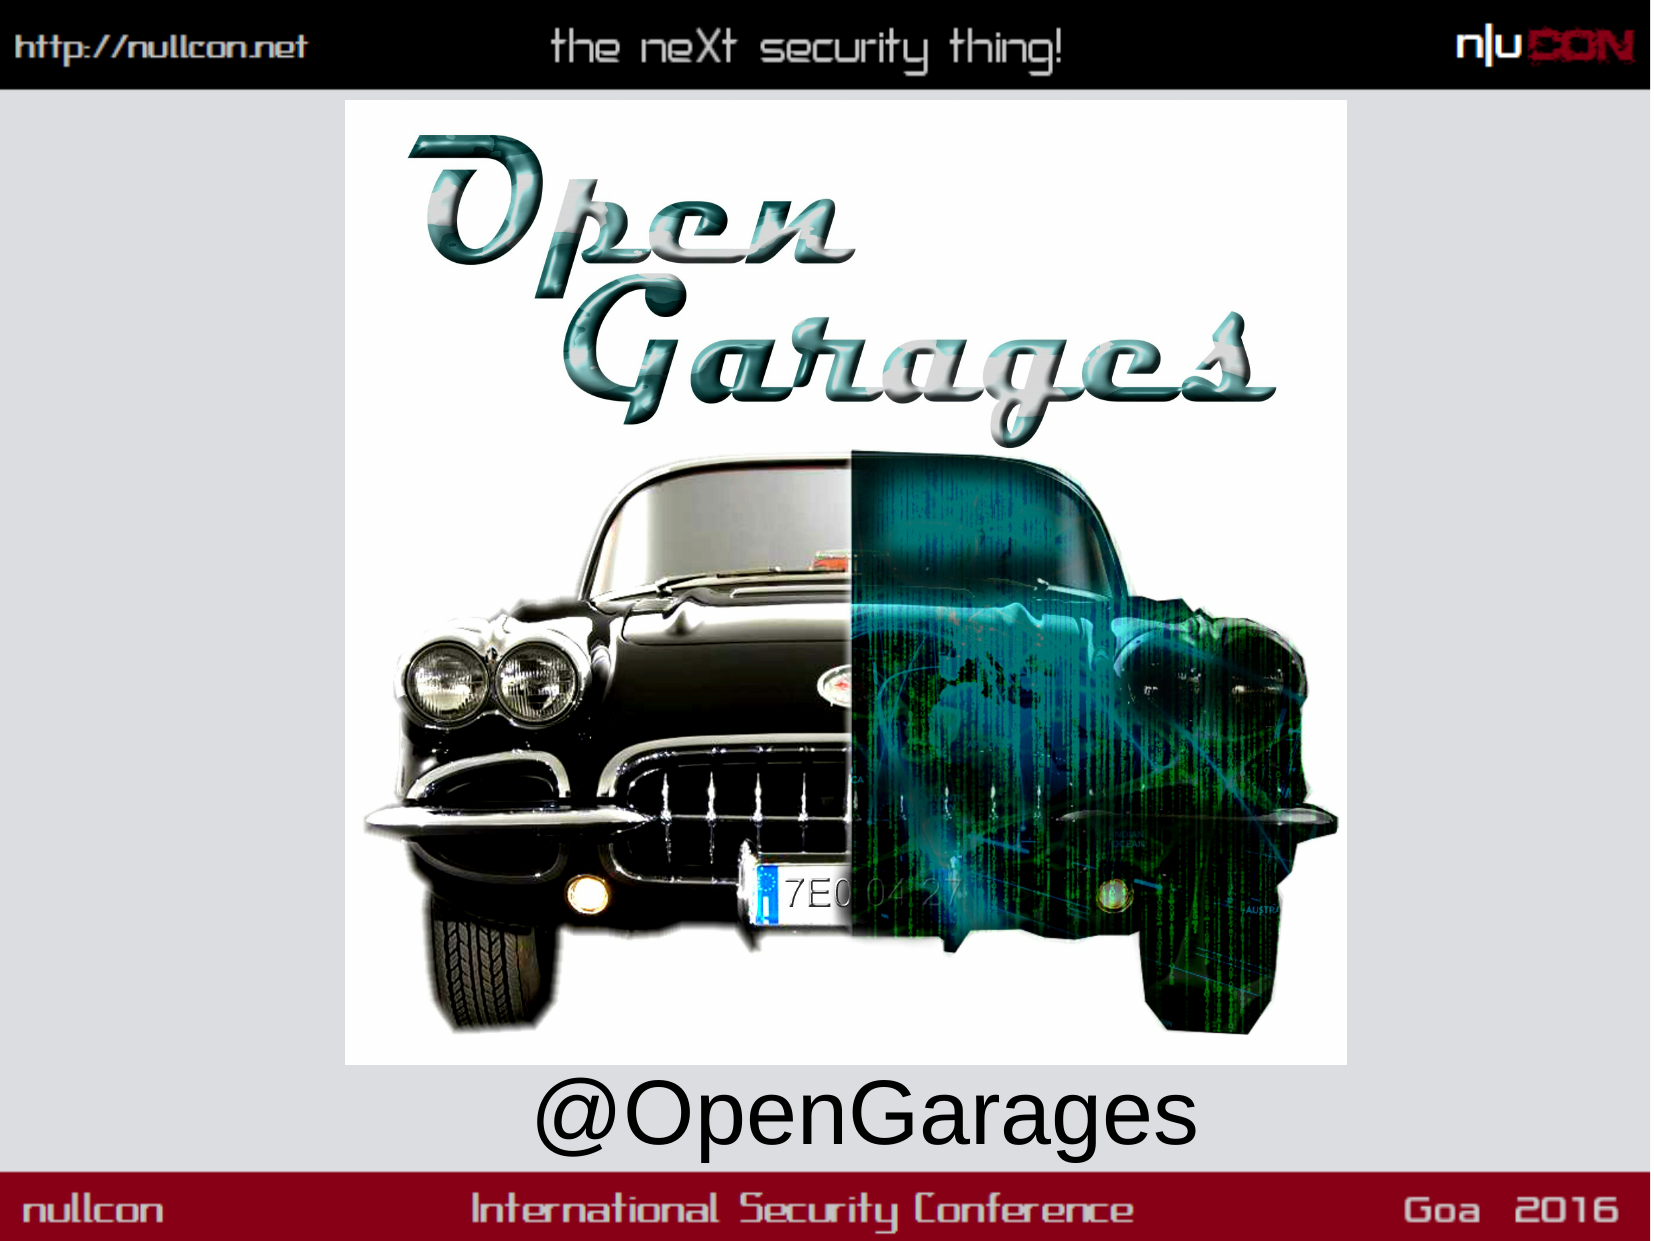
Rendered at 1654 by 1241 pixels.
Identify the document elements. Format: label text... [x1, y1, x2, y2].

picture [0, 0, 1651, 1241]
text_box @OpenGarages [516, 1054, 1216, 1173]
